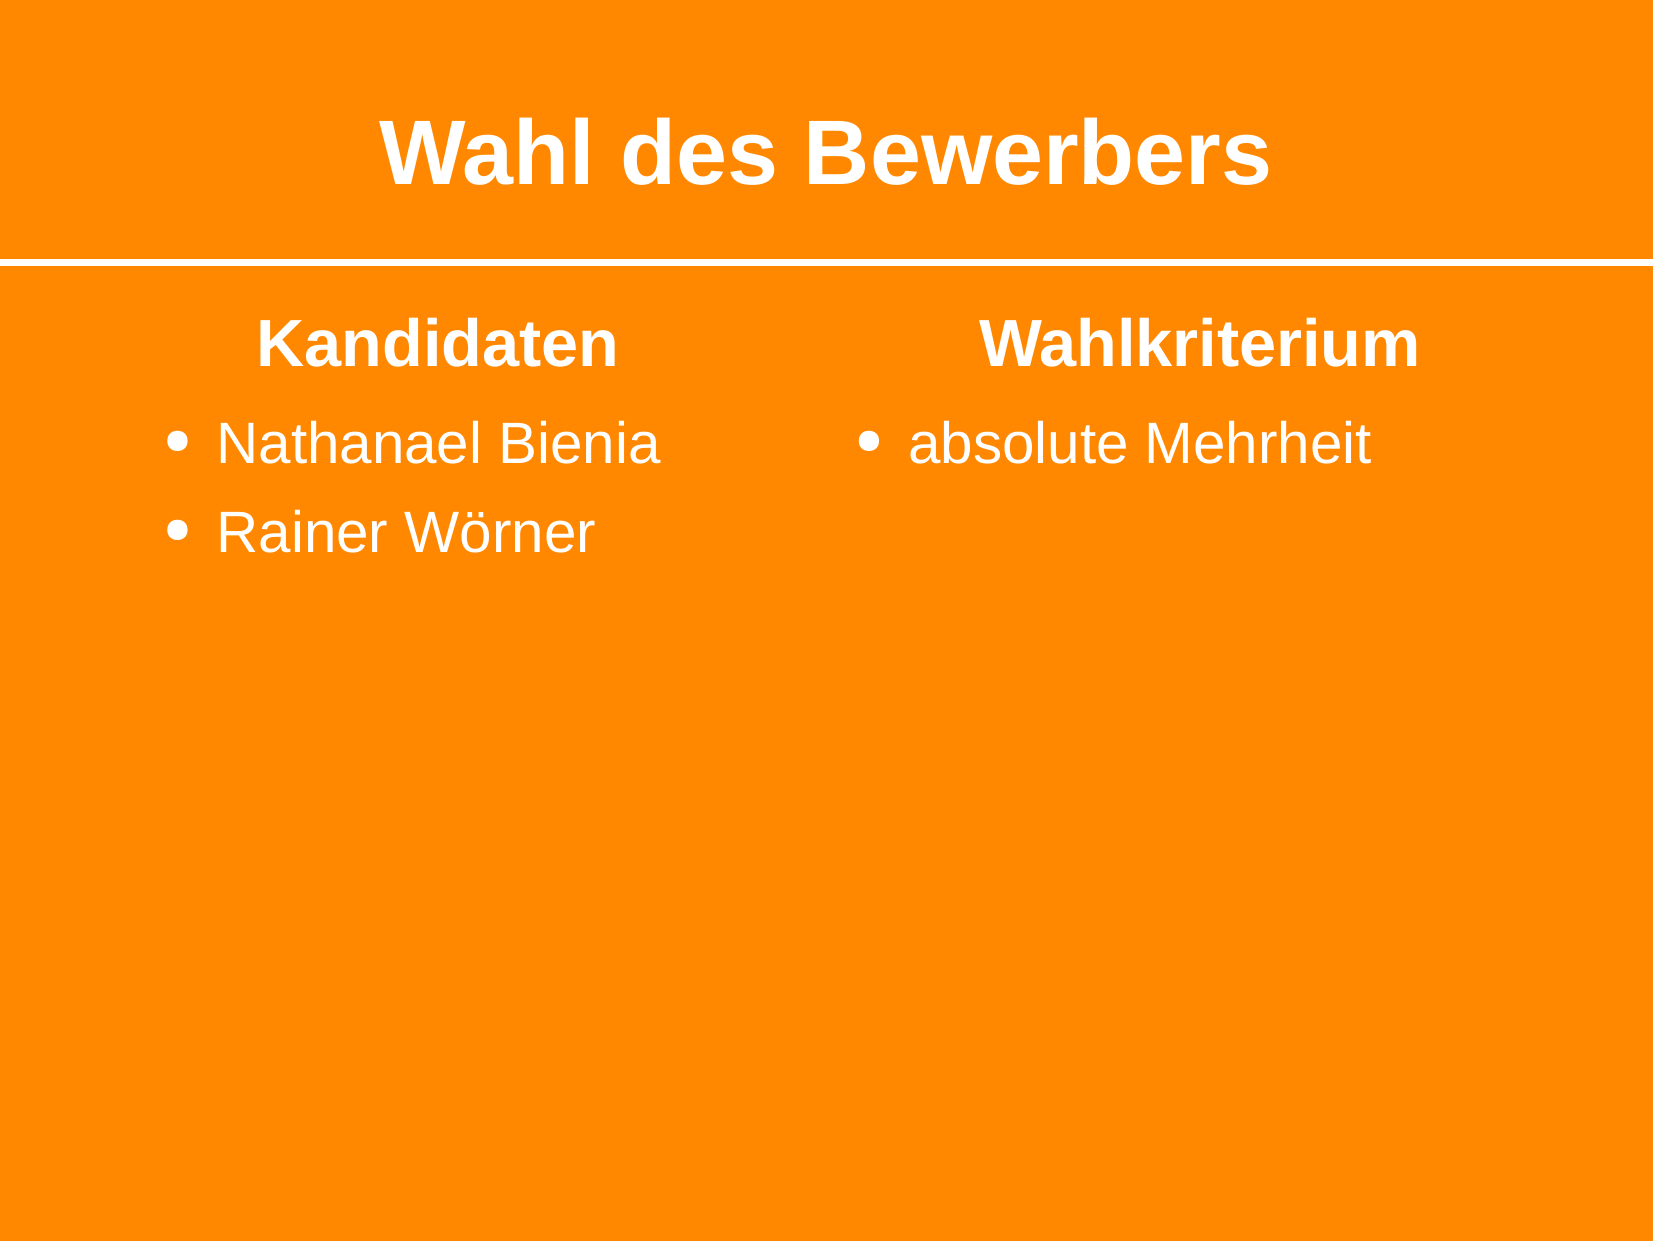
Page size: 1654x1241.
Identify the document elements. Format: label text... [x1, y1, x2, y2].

list Kandidaten Nathanael Bienia Rainer Wörner [75, 306, 801, 1111]
list Wahlkriterium absolute Mehrheit [837, 306, 1564, 1111]
title Wahl des Bewerbers [82, 56, 1571, 250]
